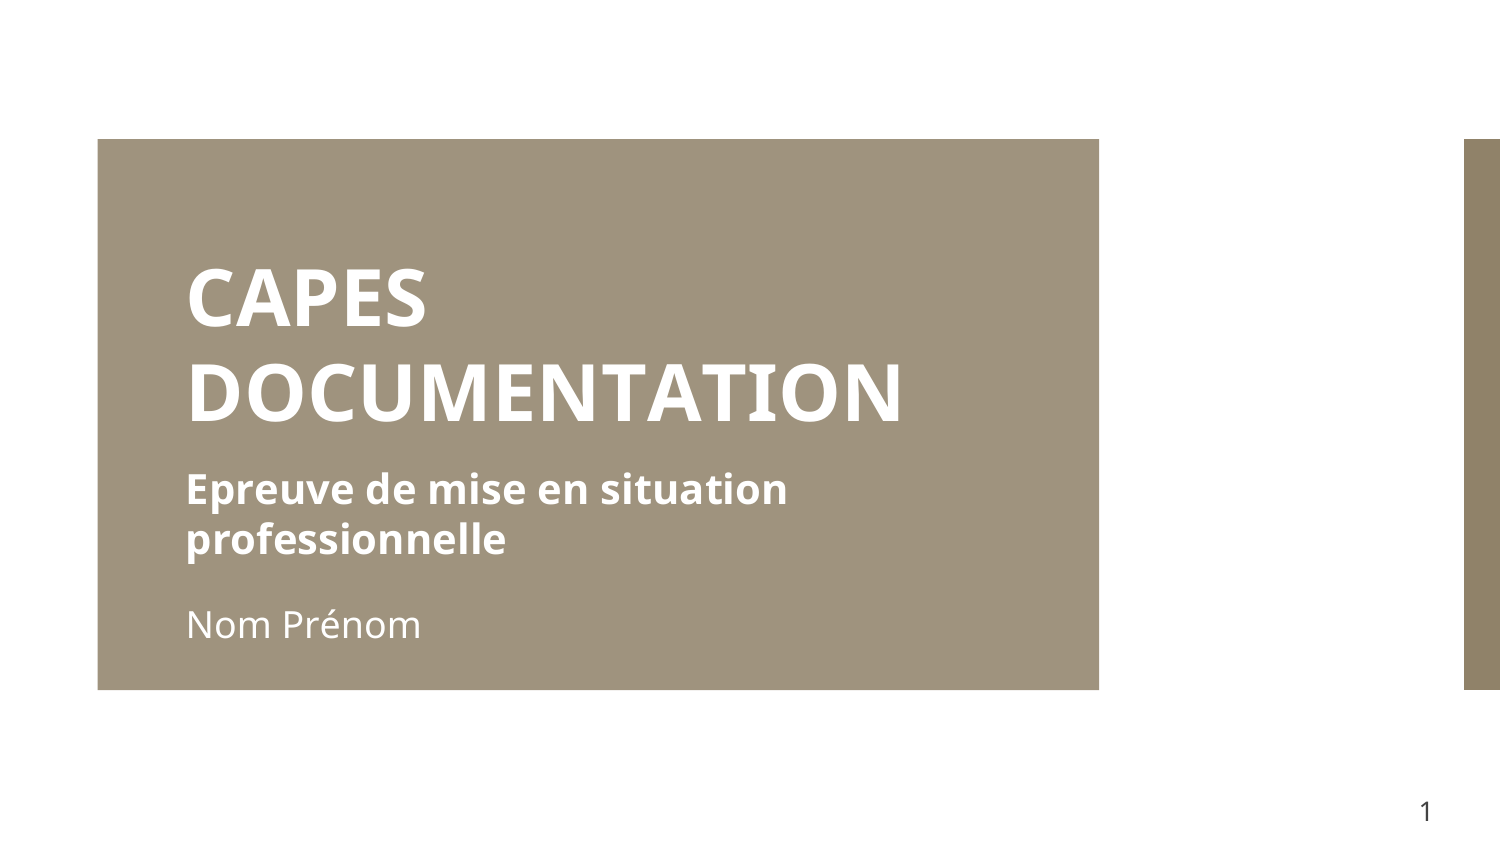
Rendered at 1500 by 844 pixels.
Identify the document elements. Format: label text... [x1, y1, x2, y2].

text_box [98, 139, 1099, 690]
text_box Nom Prénom [170, 586, 708, 662]
text_box ‹#› [1403, 779, 1494, 844]
text_box [1464, 139, 1500, 690]
subtitle Epreuve de mise en situation professionnelle [170, 447, 1059, 529]
title CAPES DOCUMENTATION [170, 232, 924, 448]
